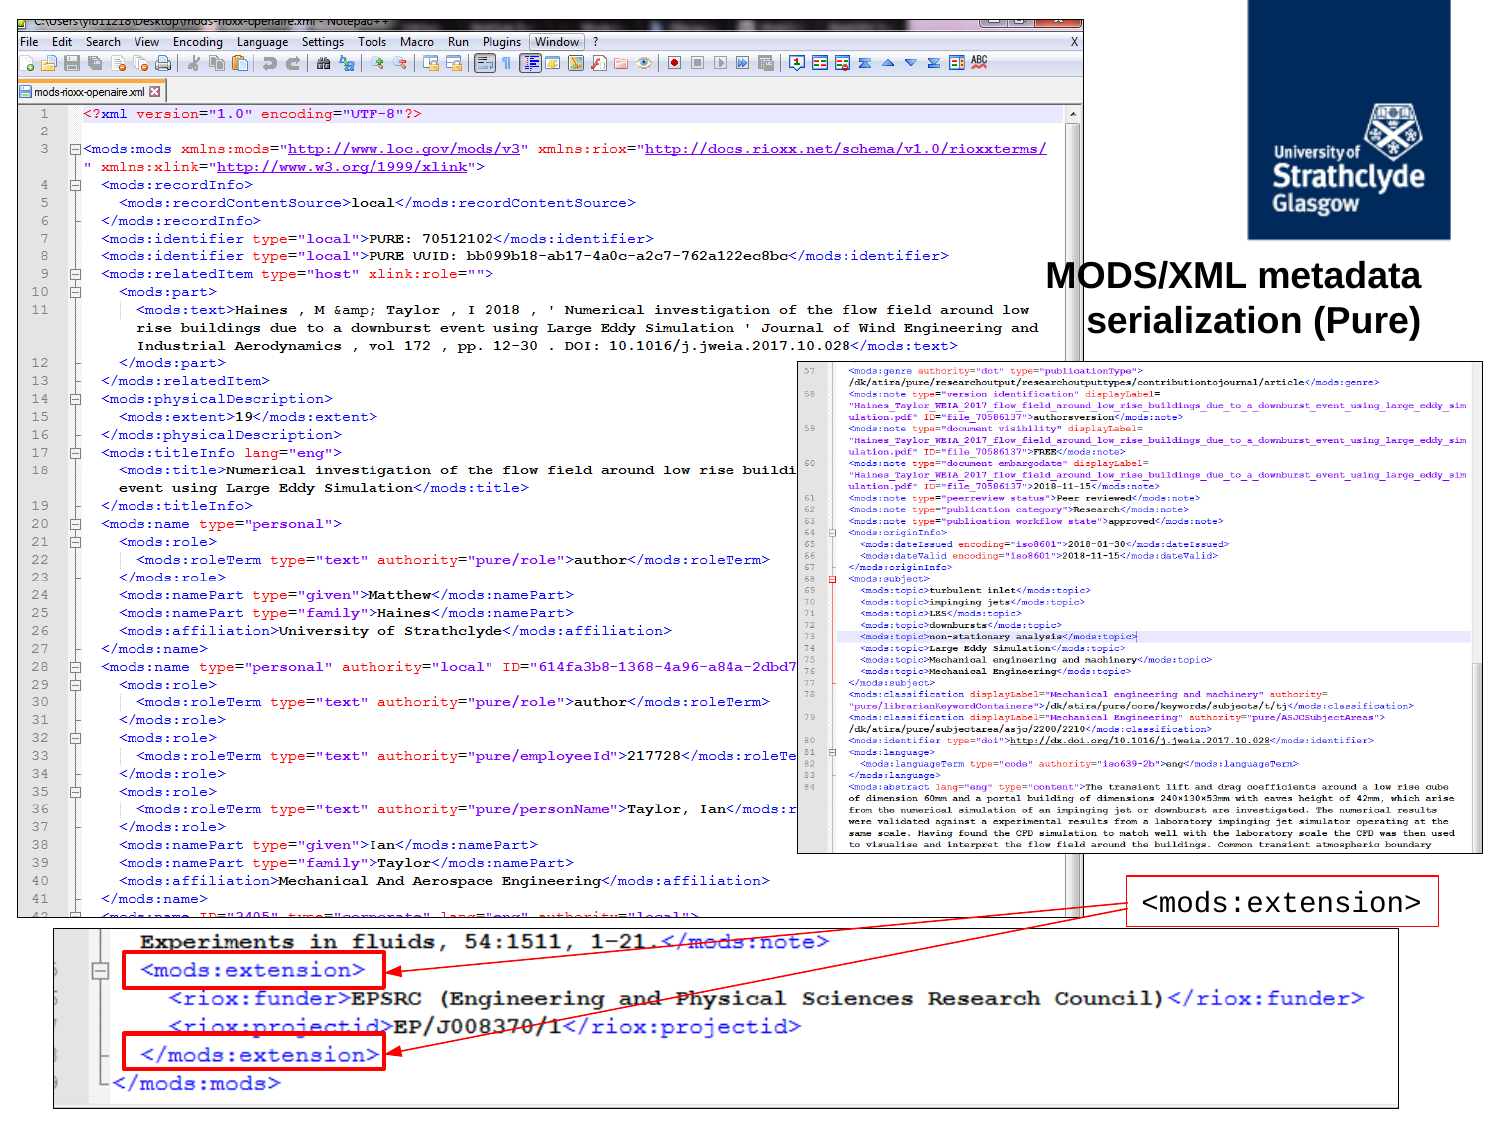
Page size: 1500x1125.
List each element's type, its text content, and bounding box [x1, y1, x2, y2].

picture [126, 954, 382, 986]
text_box MODS/XML metadata serialization (Pure) [1030, 243, 1487, 350]
picture [17, 19, 1483, 917]
picture [997, 908, 1083, 917]
picture [126, 1036, 382, 1067]
text_box <mods:extension> [1126, 875, 1439, 927]
picture [53, 928, 1399, 1109]
